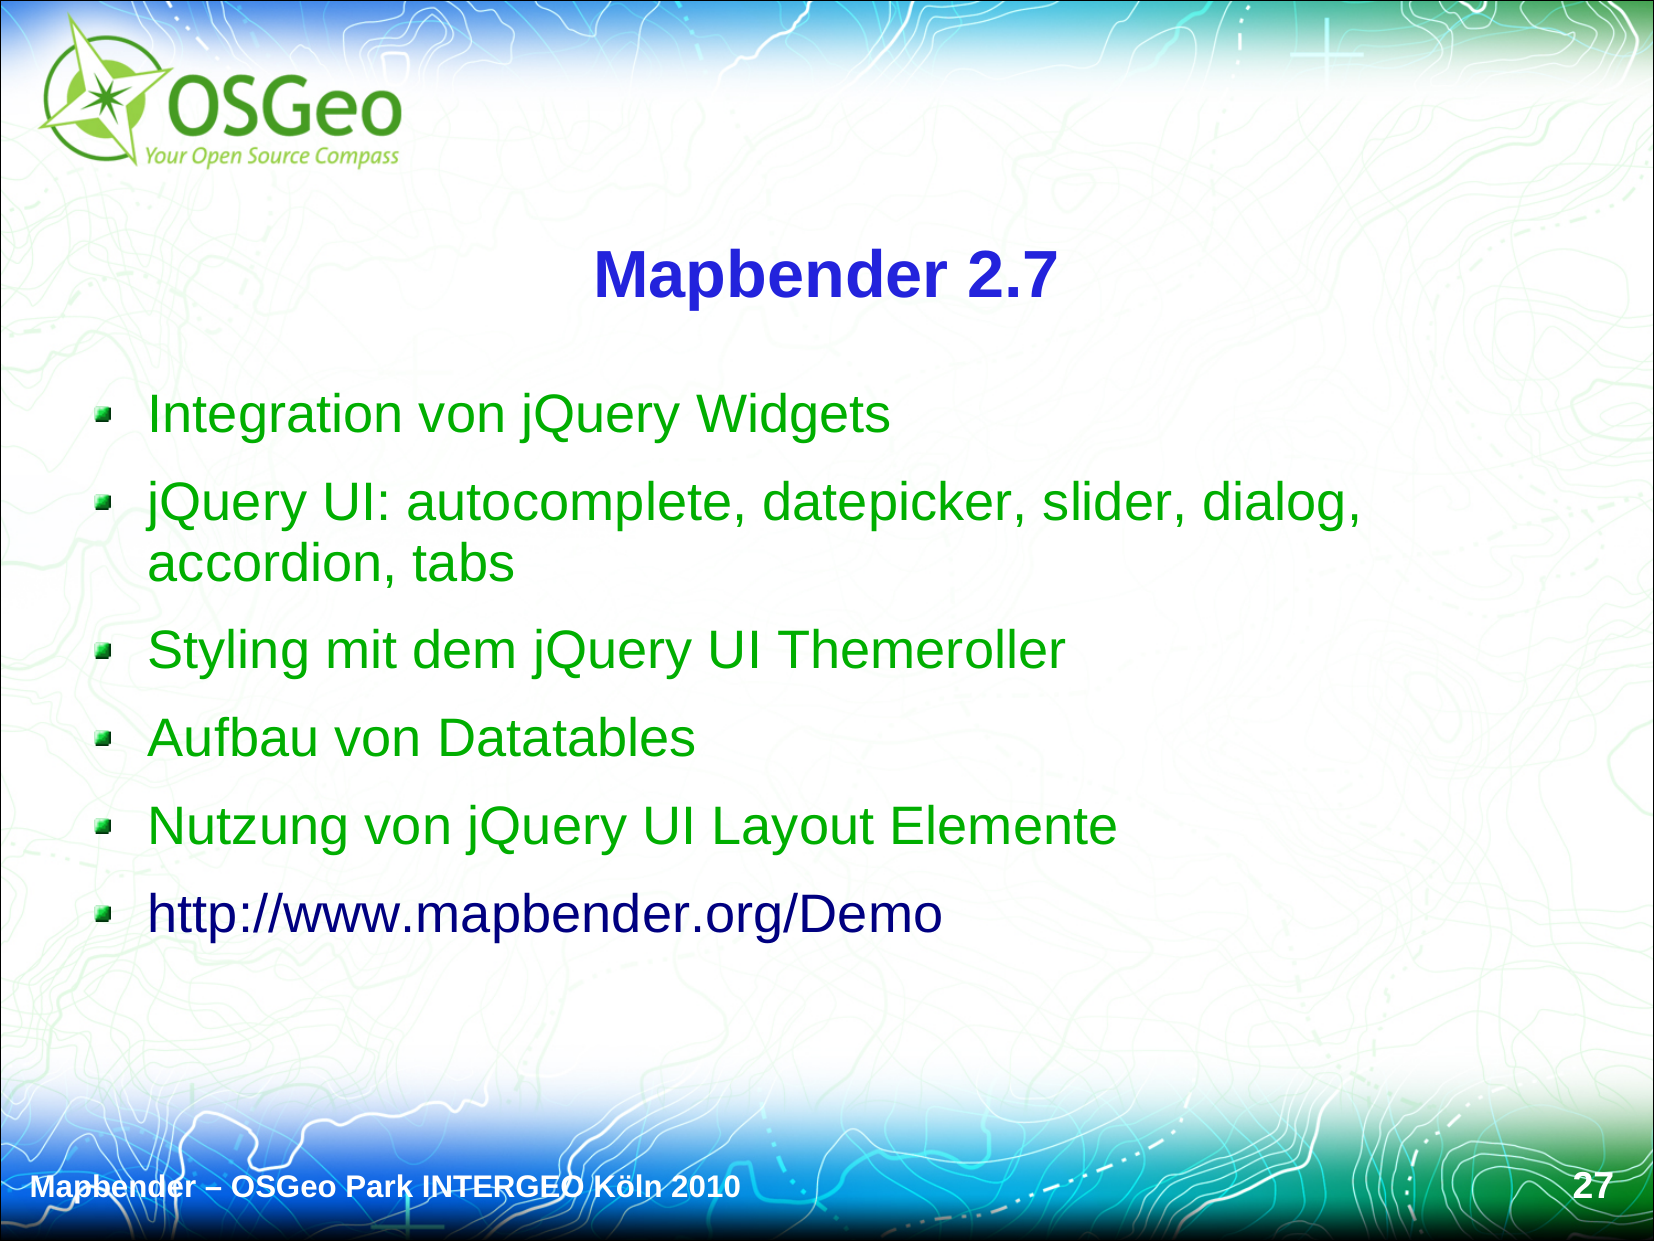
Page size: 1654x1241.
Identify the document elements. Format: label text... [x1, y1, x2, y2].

title Mapbender 2.7 [82, 208, 1571, 342]
list Integration von jQuery Widgets jQuery UI: autocomplete, datepicker, slider, dialog, accordion, tabs Styling mit dem jQuery UI Themeroller Aufbau von Datatables Nutzung von jQuery UI Layout Elemente http://www.mapbender.org/Demo [76, 383, 1565, 1188]
picture [1, 1, 1653, 1240]
